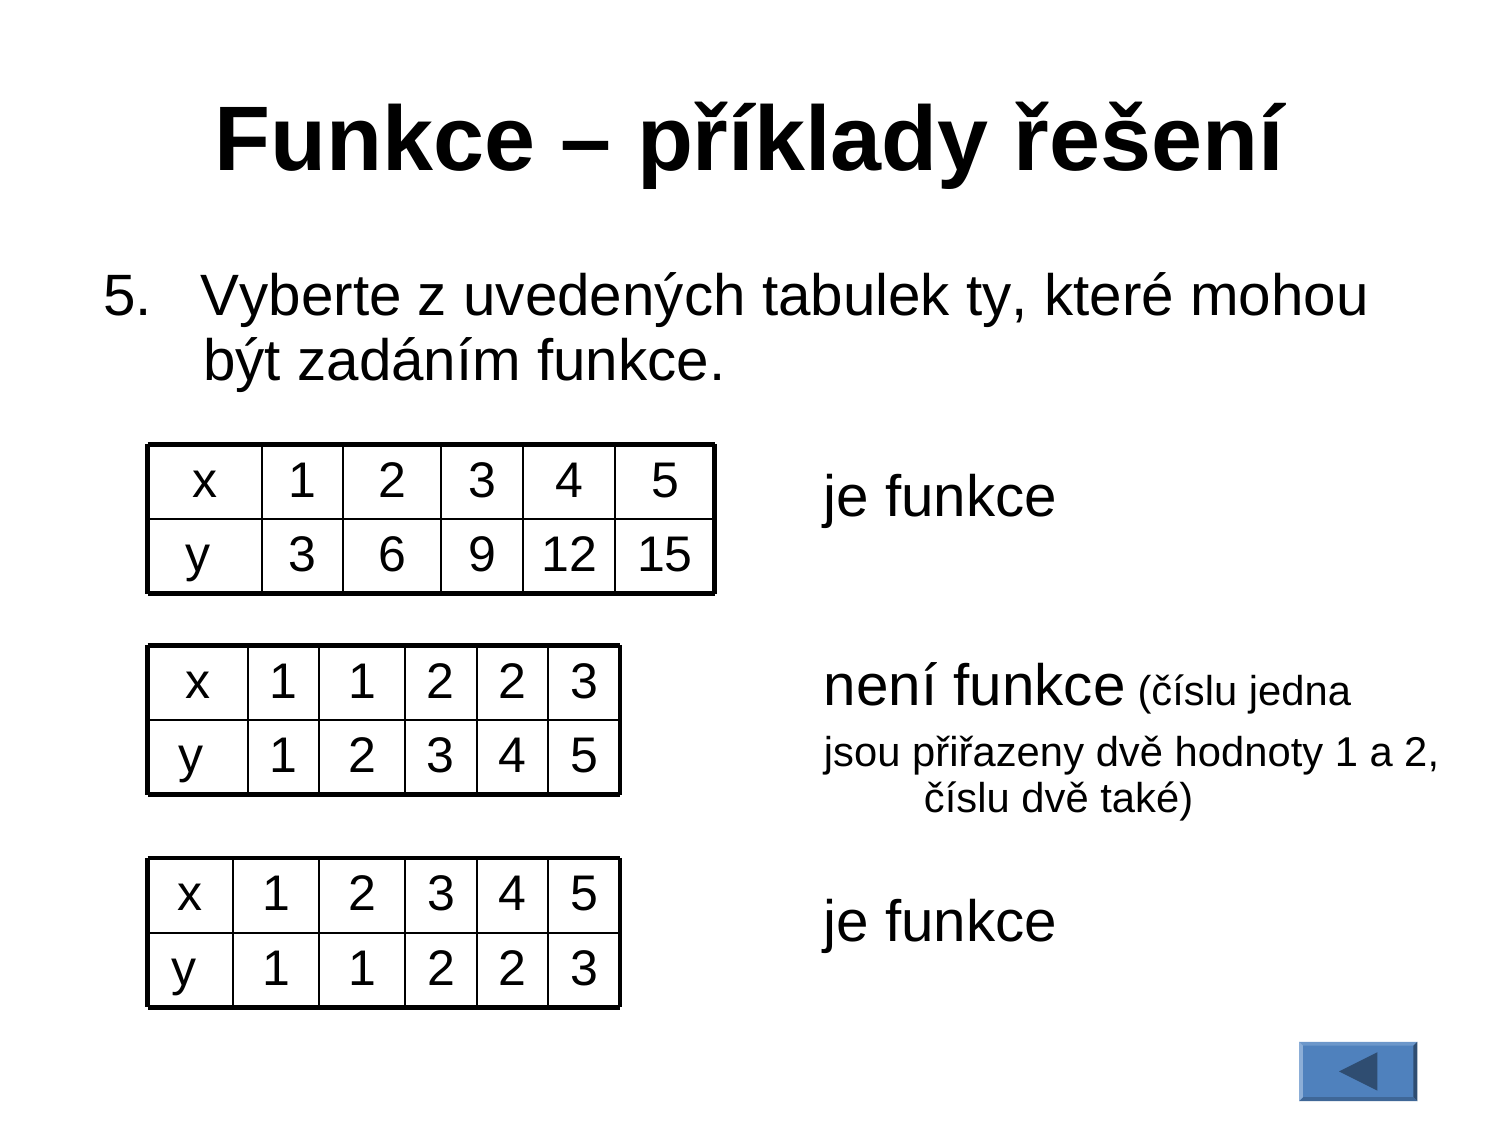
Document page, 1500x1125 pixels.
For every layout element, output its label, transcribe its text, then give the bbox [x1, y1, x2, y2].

text_box 2 [320, 860, 404, 932]
text_box je funkce [809, 881, 1152, 977]
text_box 2 [344, 447, 440, 518]
text_box 4 [478, 721, 547, 792]
text_box 2 [406, 934, 476, 1005]
text_box 1 [249, 721, 318, 792]
text_box 2 [478, 648, 547, 719]
text_box 3 [406, 860, 476, 932]
text_box 2 [478, 934, 547, 1005]
text_box 5 [616, 447, 712, 518]
text_box 1 [320, 648, 404, 719]
text_box 2 [406, 648, 476, 719]
text_box x [150, 648, 247, 719]
text_box 1 [263, 447, 342, 518]
text_box y [150, 520, 261, 591]
title Funkce – příklady řešení [75, 45, 1426, 233]
text_box je funkce [809, 456, 1152, 551]
text_box 1 [249, 648, 318, 719]
text_box 12 [1299, 1041, 1303, 1102]
text_box 1 [234, 860, 318, 932]
text_box x [150, 860, 232, 932]
text_box y [150, 721, 247, 792]
text_box 3 [442, 447, 522, 518]
text_box 3 [406, 721, 476, 792]
text_box 9 [442, 520, 522, 591]
text_box [1300, 1041, 1418, 1102]
text_box 15 [616, 520, 712, 591]
text_box 5 [549, 860, 618, 932]
text_box 2 [320, 721, 404, 792]
text_box 3 [549, 648, 618, 719]
text_box 3 [549, 934, 618, 1005]
text_box y [150, 934, 232, 1005]
text_box 4 [524, 447, 614, 518]
text_box 4 [478, 860, 547, 932]
text_box 3 [263, 520, 342, 591]
text_box 6 [344, 520, 440, 591]
text_box x [150, 447, 261, 518]
text_box 12 [524, 520, 614, 591]
text_box 1 [234, 934, 318, 1005]
text_box 1 [320, 934, 404, 1005]
text_box není funkce (číslu jedna jsou přiřazeny dvě hodnoty 1 a 2, číslu dvě také) [809, 645, 1459, 823]
text_box 5. Vyberte z uvedených tabulek ty, které mohou být zadáním funkce. [88, 255, 1425, 421]
text_box 5 [549, 721, 618, 792]
